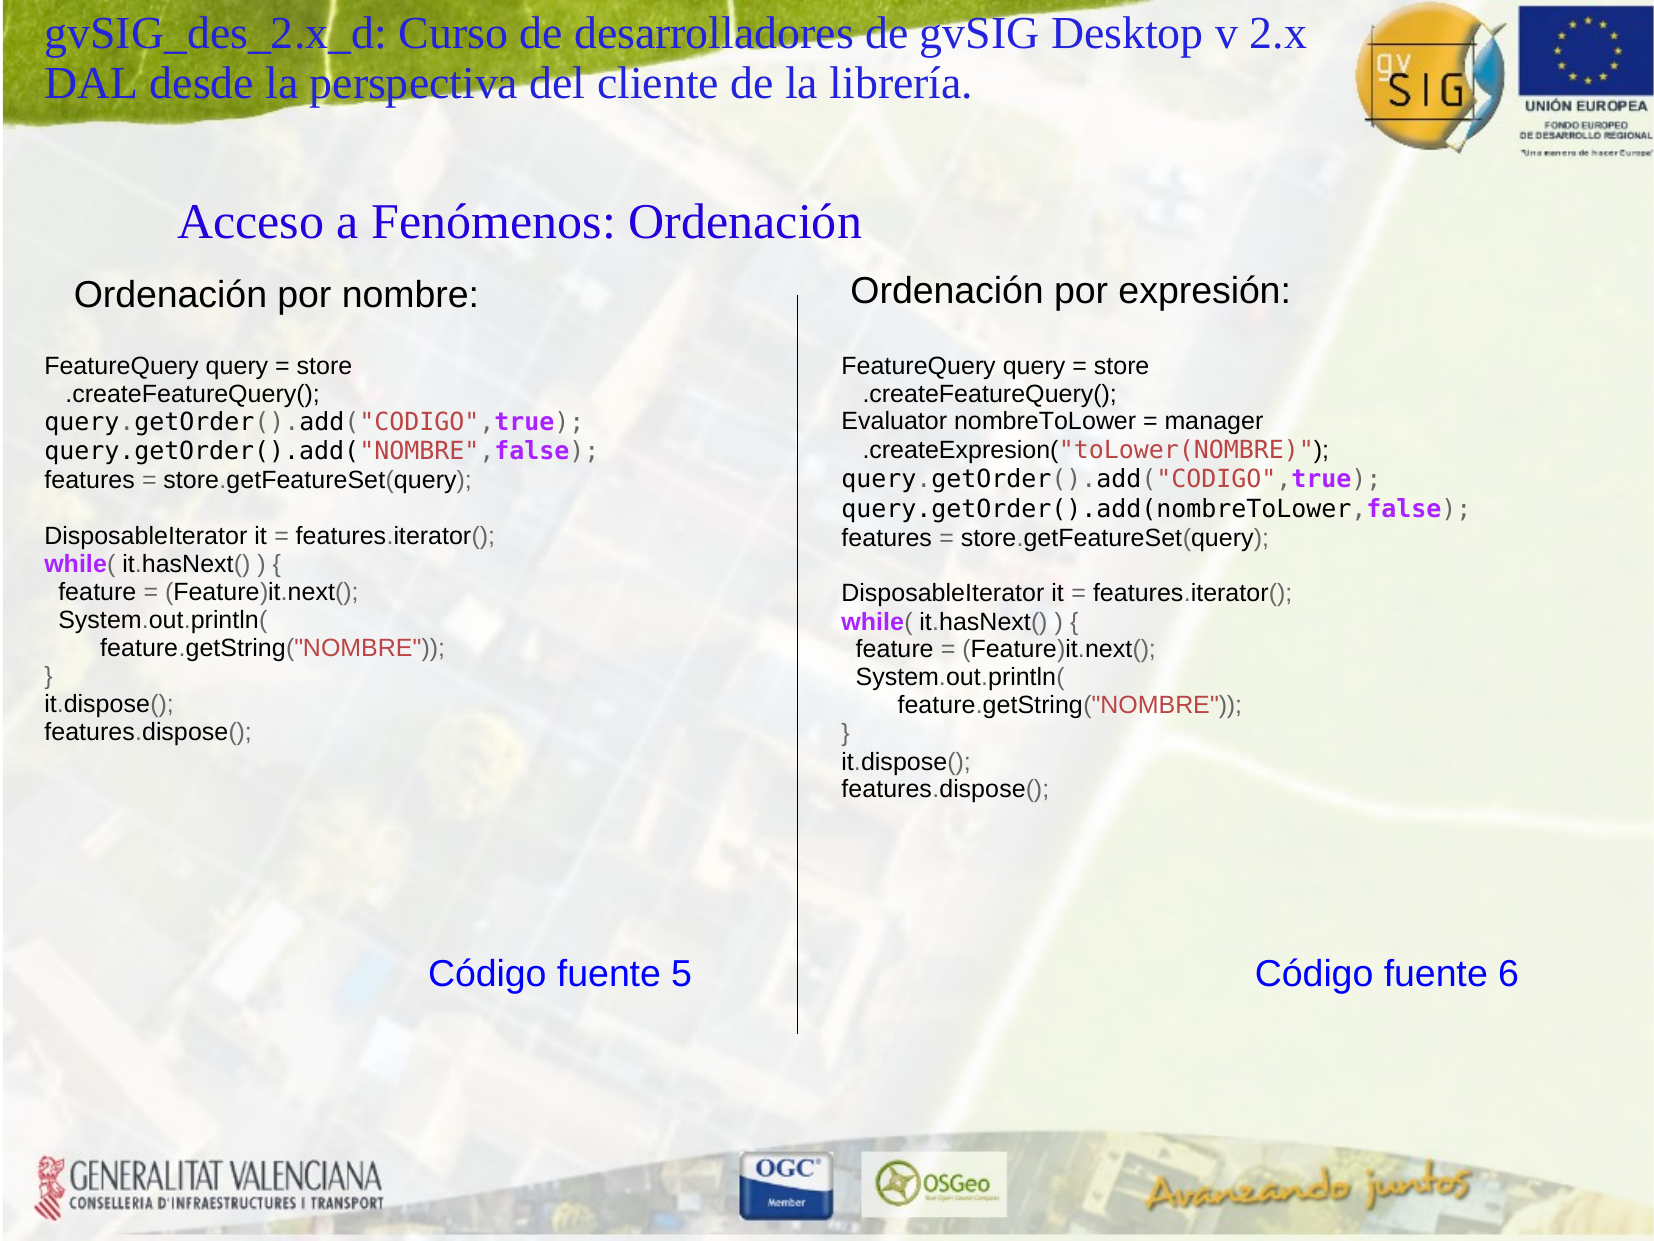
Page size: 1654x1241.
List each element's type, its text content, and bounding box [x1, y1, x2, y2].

text_box Código fuente 6 [1240, 944, 1595, 1002]
text_box Ordenación por nombre: [59, 265, 621, 323]
text_box Código fuente 5 [413, 944, 768, 1002]
text_box FeatureQuery query = store .createFeatureQuery(); query.getOrder().add("CODIGO",true); query.getOrder().add("NOMBRE",false); features = store.getFeatureSet(query); DisposableIterator it = features.iterator(); while( it.hasNext() ) { feature = (Feature)it.next(); System.out.println( feature.getString("NOMBRE")); } it.dispose(); features.dispose(); [29, 343, 797, 910]
text_box Ordenación por expresión: [835, 261, 1397, 319]
picture [2, 0, 1654, 1241]
title Acceso a Fenómenos: Ordenación [177, 88, 1329, 355]
text_box FeatureQuery query = store .createFeatureQuery(); Evaluator nombreToLower = manager .createExpresion("toLower(NOMBRE)"); query.getOrder().add("CODIGO",true); query.getOrder().add(nombreToLower,false); features = store.getFeatureSet(query); DisposableIterator it = features.iterator(); while( it.hasNext() ) { feature = (Feature)it.next(); System.out.println( feature.getString("NOMBRE")); } it.dispose(); features.dispose(); [826, 343, 1595, 910]
